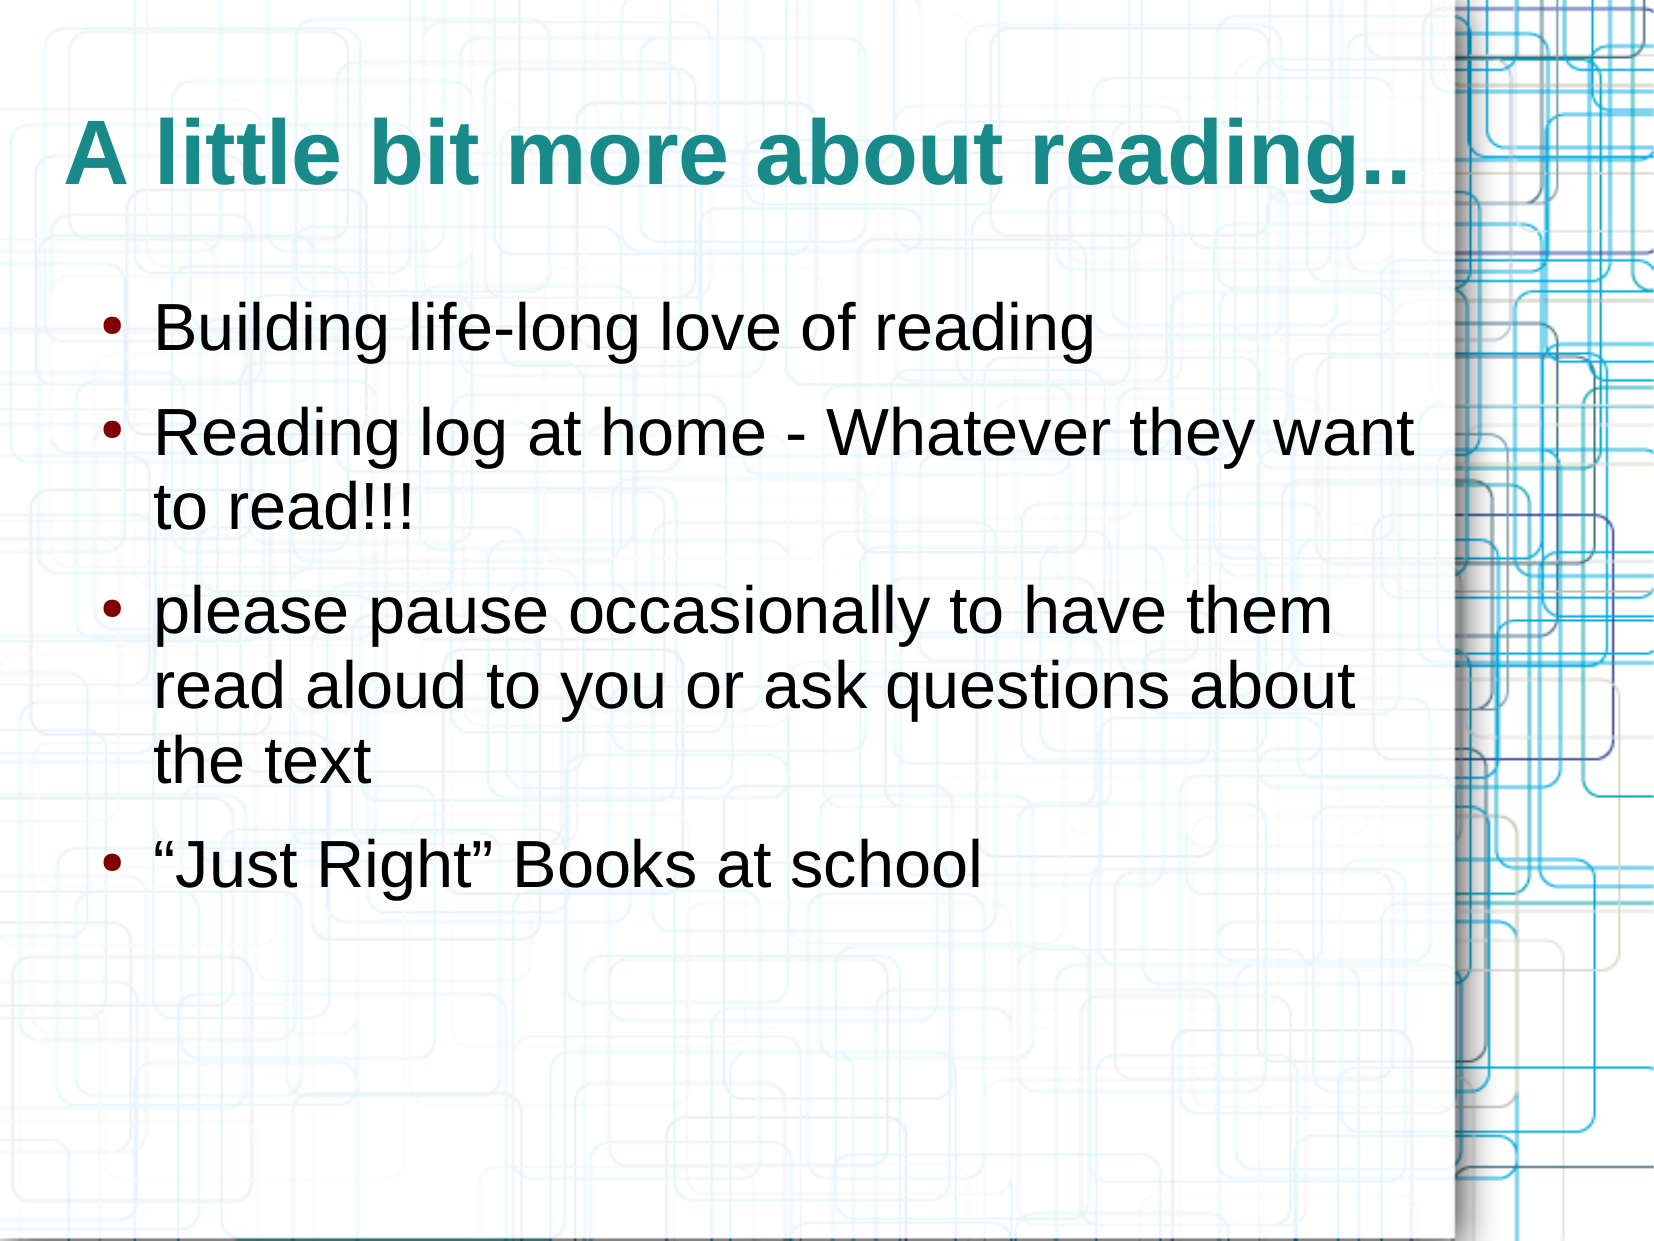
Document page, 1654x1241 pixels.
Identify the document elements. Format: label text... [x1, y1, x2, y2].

picture [0, 0, 1654, 1241]
title A little bit more about reading.. [59, 49, 1418, 257]
list Building life-long love of reading Reading log at home - Whatever they want to read!!! please pause occasionally to have them read aloud to you or ask questions about the text “Just Right” Books at school [82, 290, 1418, 1109]
